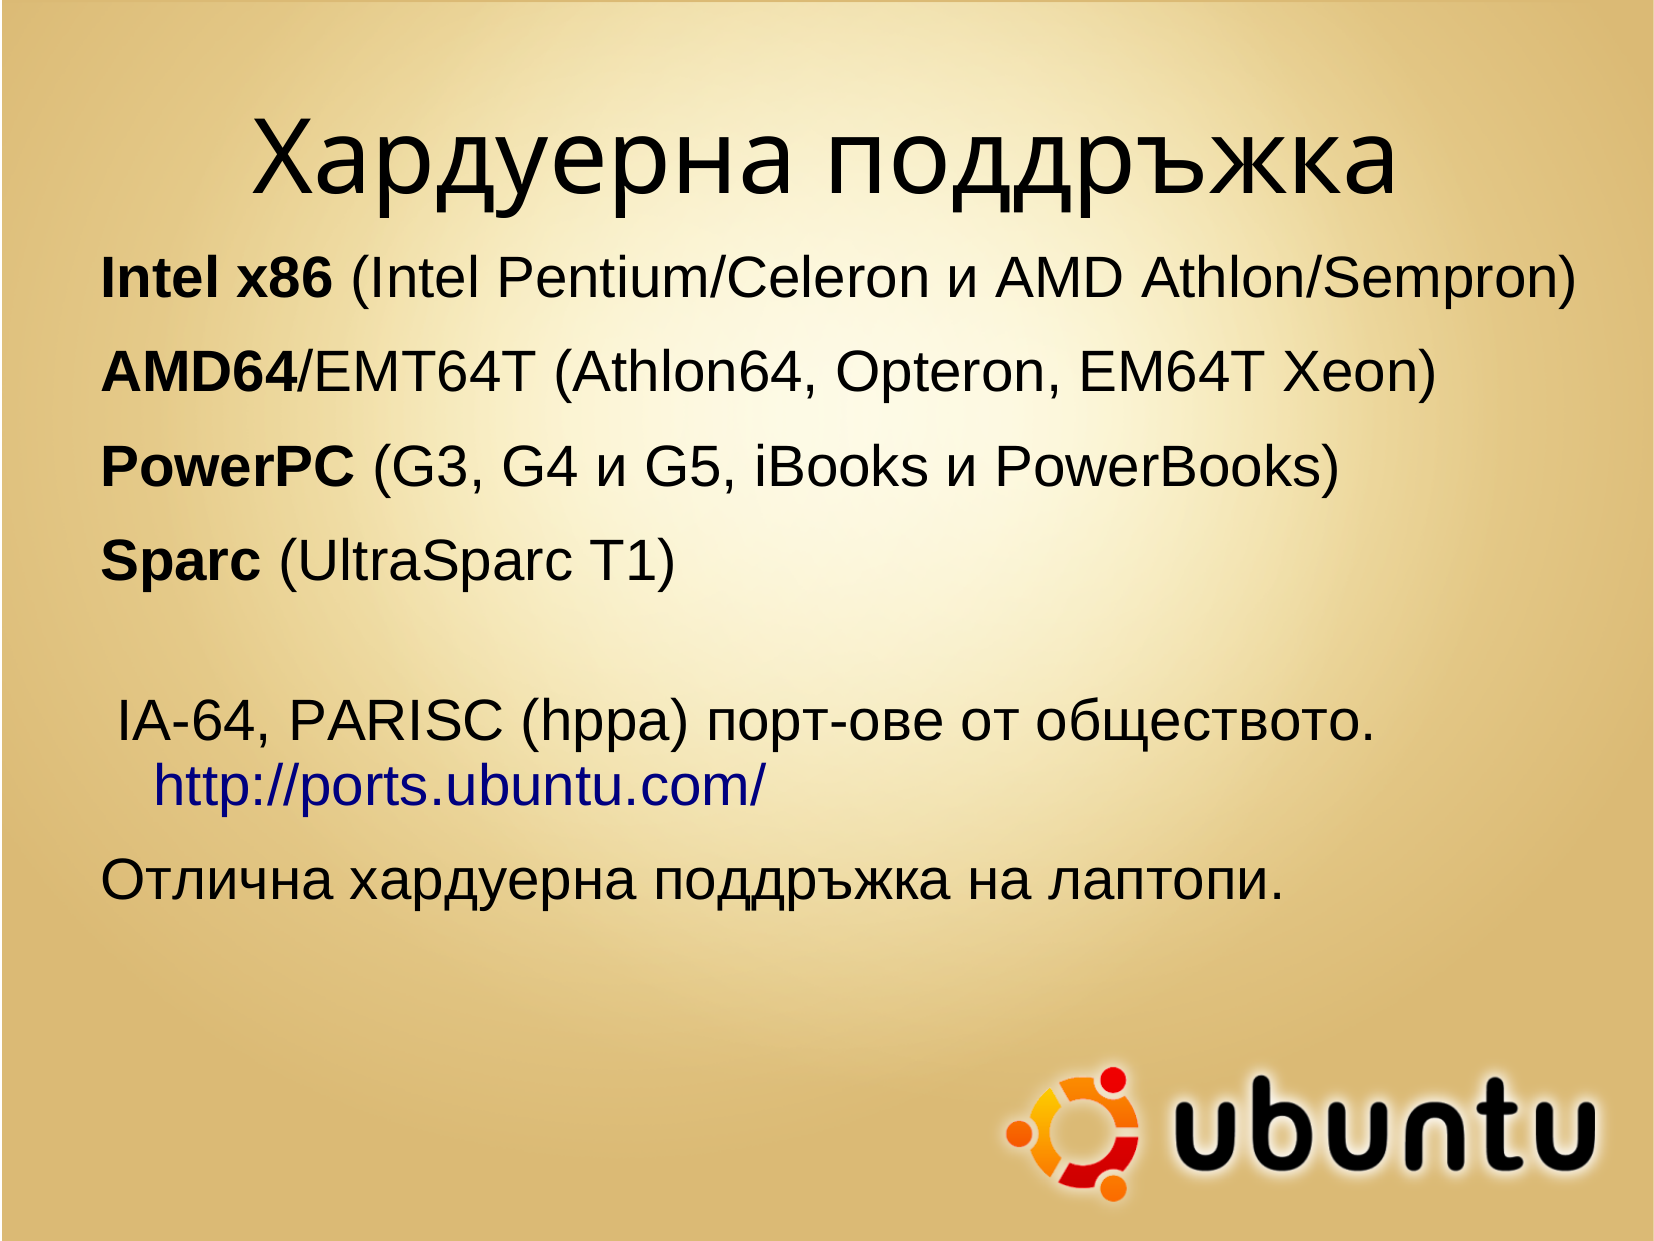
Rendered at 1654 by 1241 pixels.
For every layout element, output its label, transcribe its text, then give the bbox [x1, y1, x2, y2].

list Intel x86 (Intel Pentium/Celeron и AMD Athlon/Sempron) AMD64/EMT64T (Athlon64, Opteron, EM64T Xeon) PowerPC (G3, G4 и G5, iBooks и PowerBooks) Sparc (UltraSparc T1) IA-64, PARISC (hppa) порт-ове от обществото. http://ports.ubuntu.com/ Отлична хардуерна поддръжка на лаптопи. [82, 244, 1654, 1090]
title Хардуерна поддръжка [82, 49, 1571, 244]
picture [2, 0, 1654, 1241]
